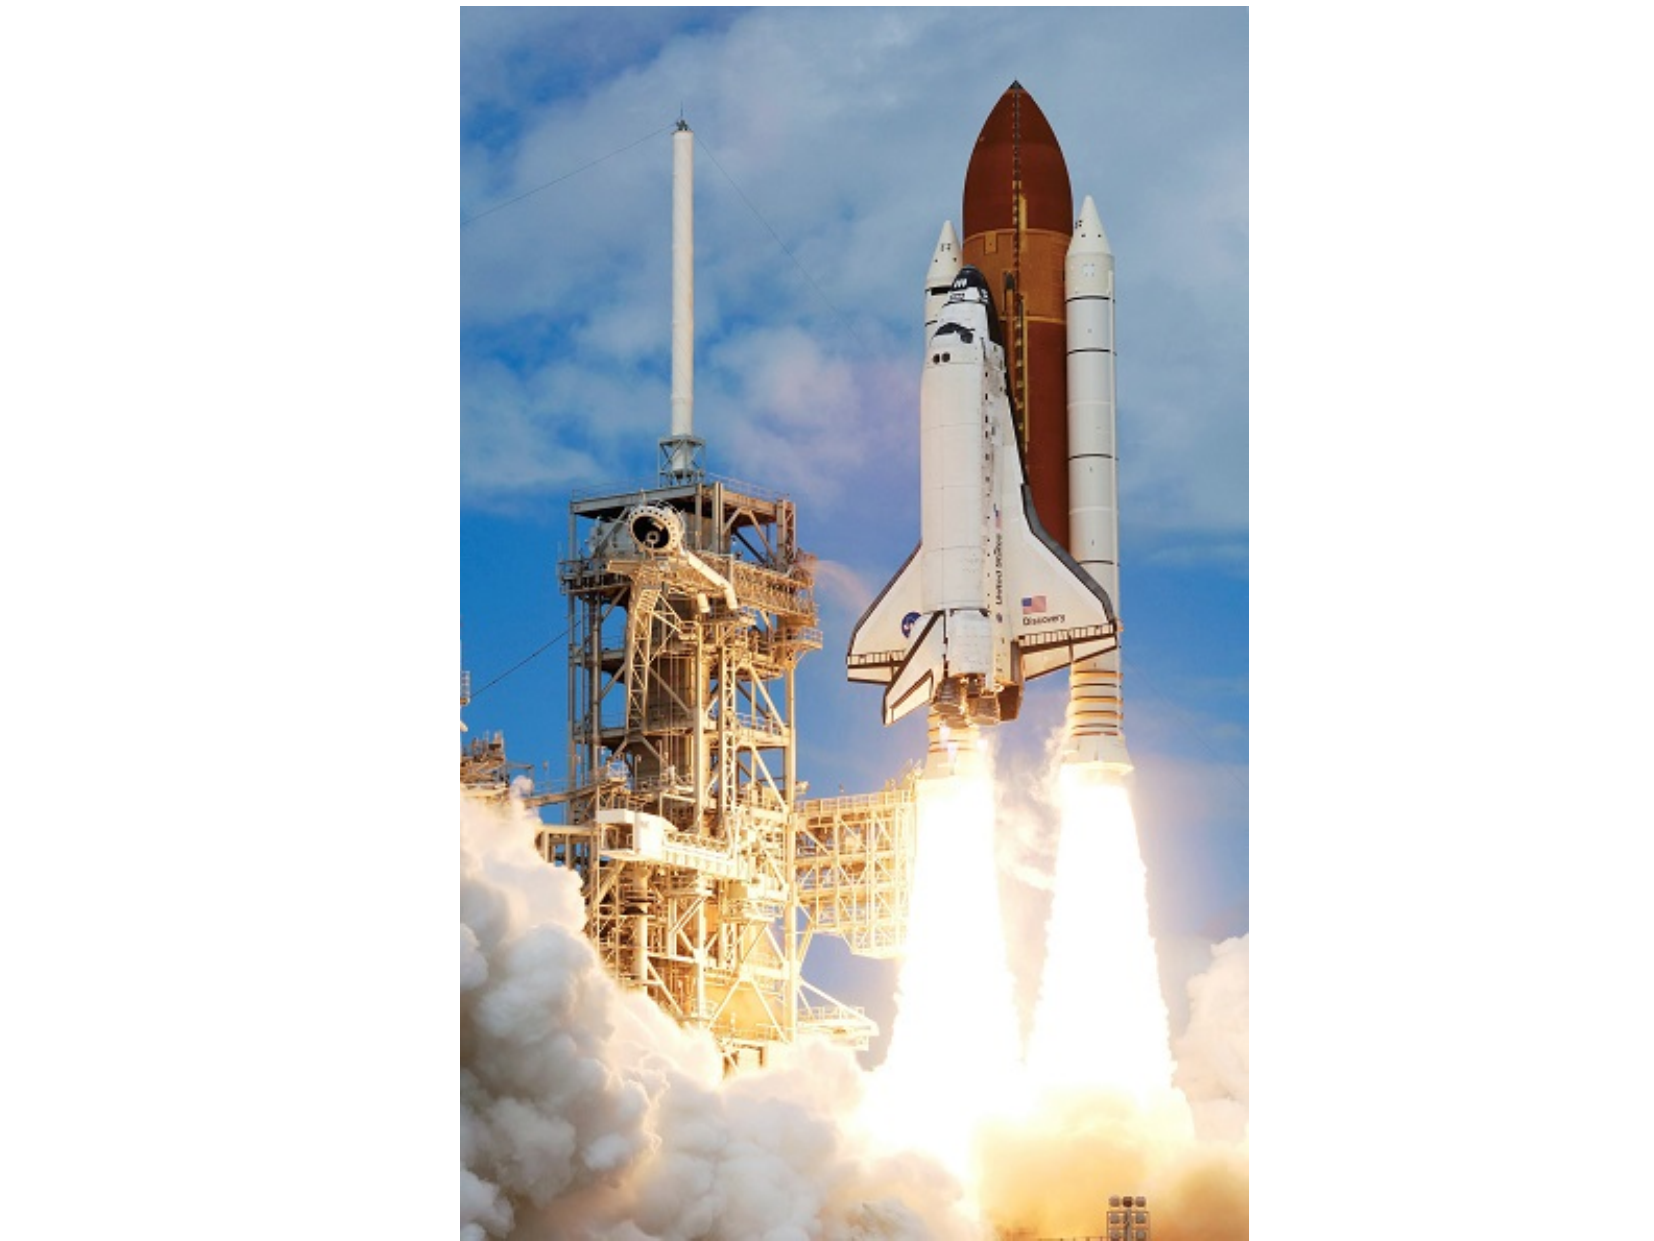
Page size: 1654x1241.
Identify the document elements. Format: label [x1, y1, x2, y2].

picture [460, 6, 1249, 1241]
